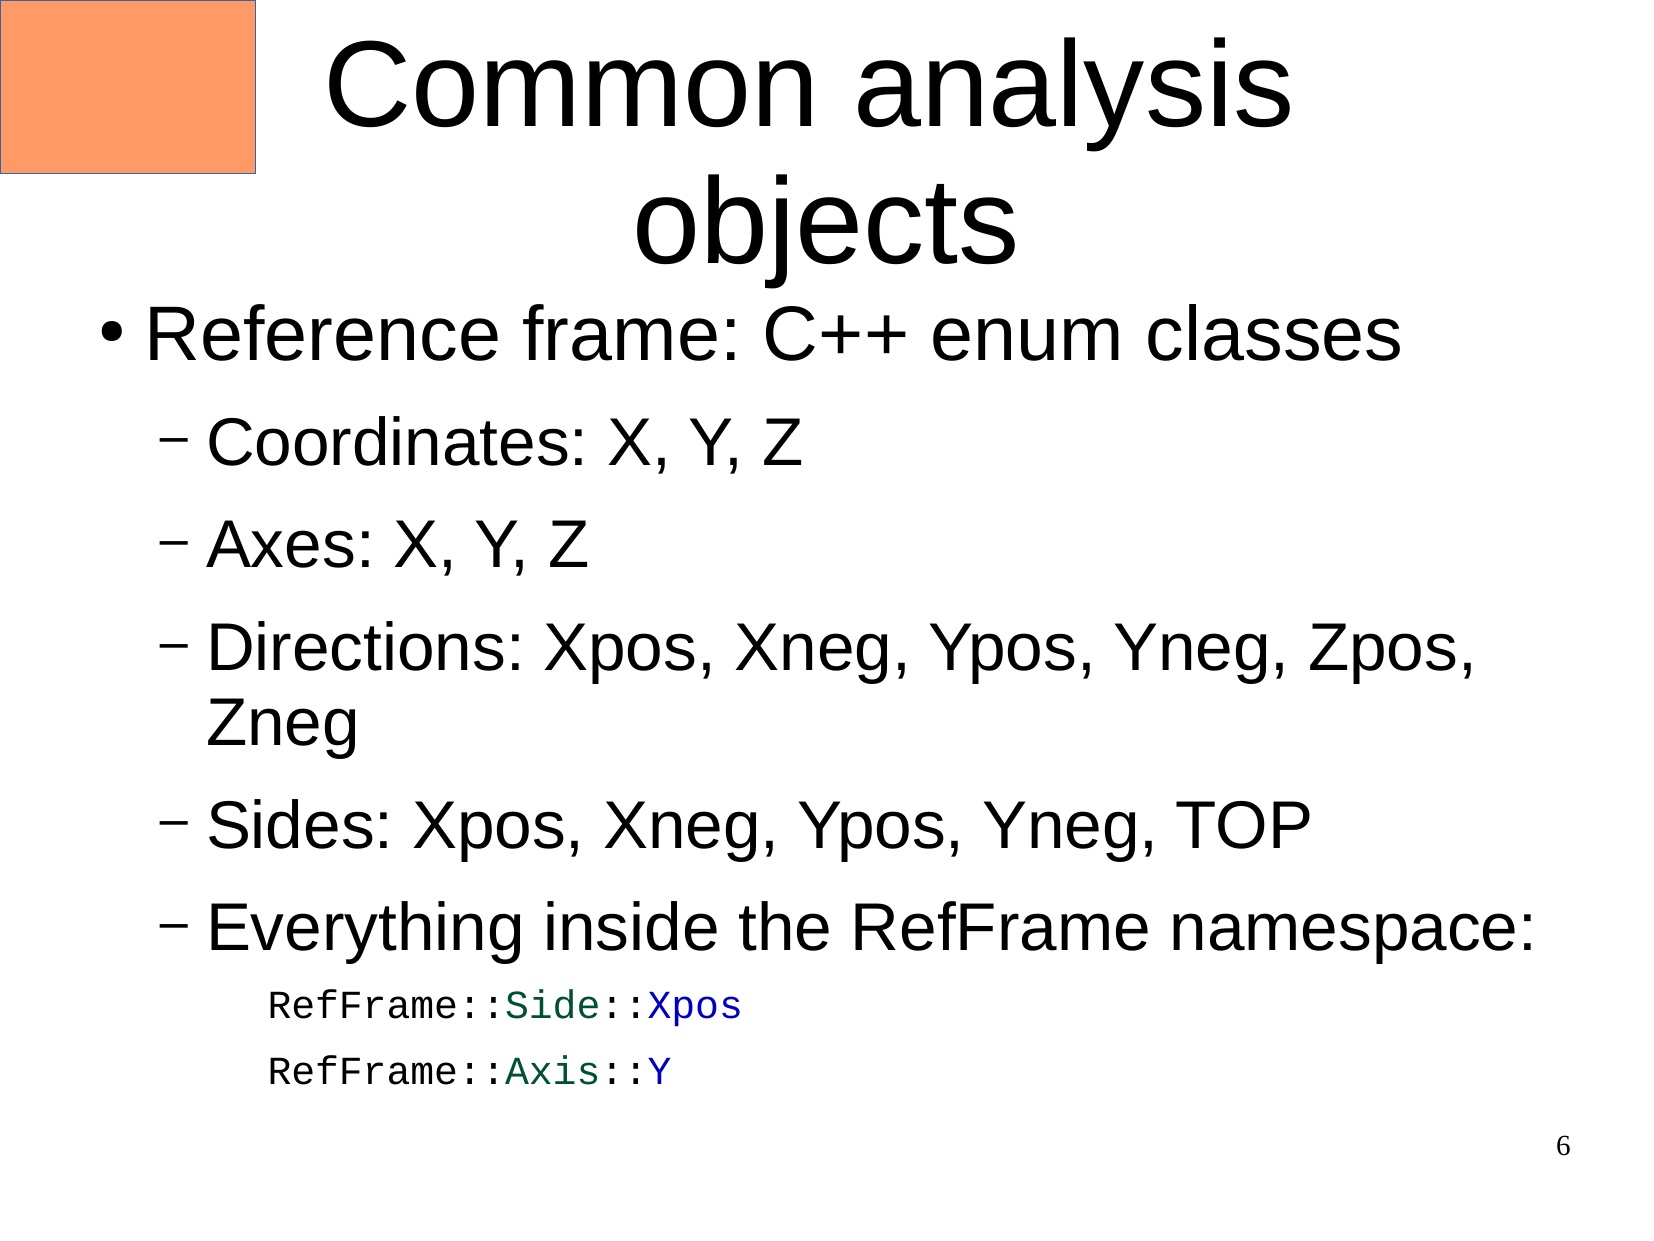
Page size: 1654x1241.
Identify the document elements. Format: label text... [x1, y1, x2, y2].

list Reference frame: C++ enum classes Coordinates: X, Y, Z Axes: X, Y, Z Directions: Xpos, Xneg, Ypos, Yneg, Zpos, Zneg Sides: Xpos, Xneg, Ypos, Yneg, TOP Everything inside the RefFrame namespace: RefFrame::Side::Xpos RefFrame::Axis::Y [82, 290, 1571, 1111]
title Common analysis objects [82, 16, 1571, 290]
text_box [0, 0, 256, 174]
